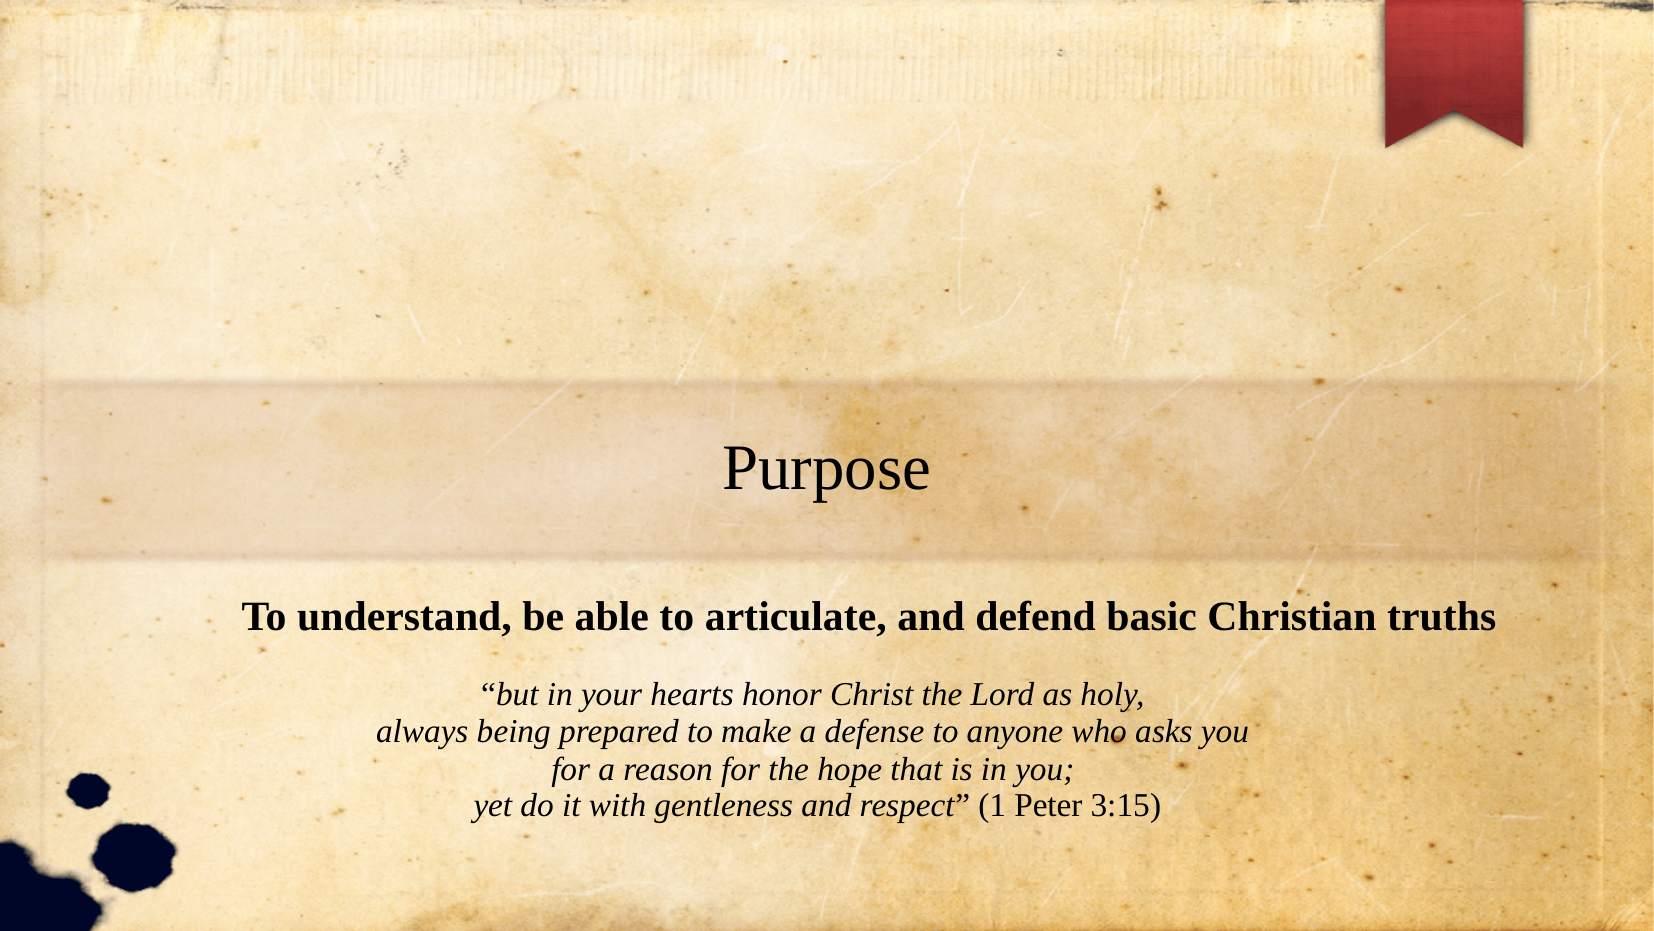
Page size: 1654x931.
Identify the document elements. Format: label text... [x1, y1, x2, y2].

picture [0, 0, 1654, 931]
title Purpose [82, 389, 1571, 546]
subtitle To understand, be able to articulate, and defend basic Christian truths “but in your hearts honor Christ the Lord as holy, always being prepared to make a defense to anyone who asks you for a reason for the hope that is in you; yet do it with gentleness and respect” (1 Peter 3:15) [89, 472, 1546, 931]
